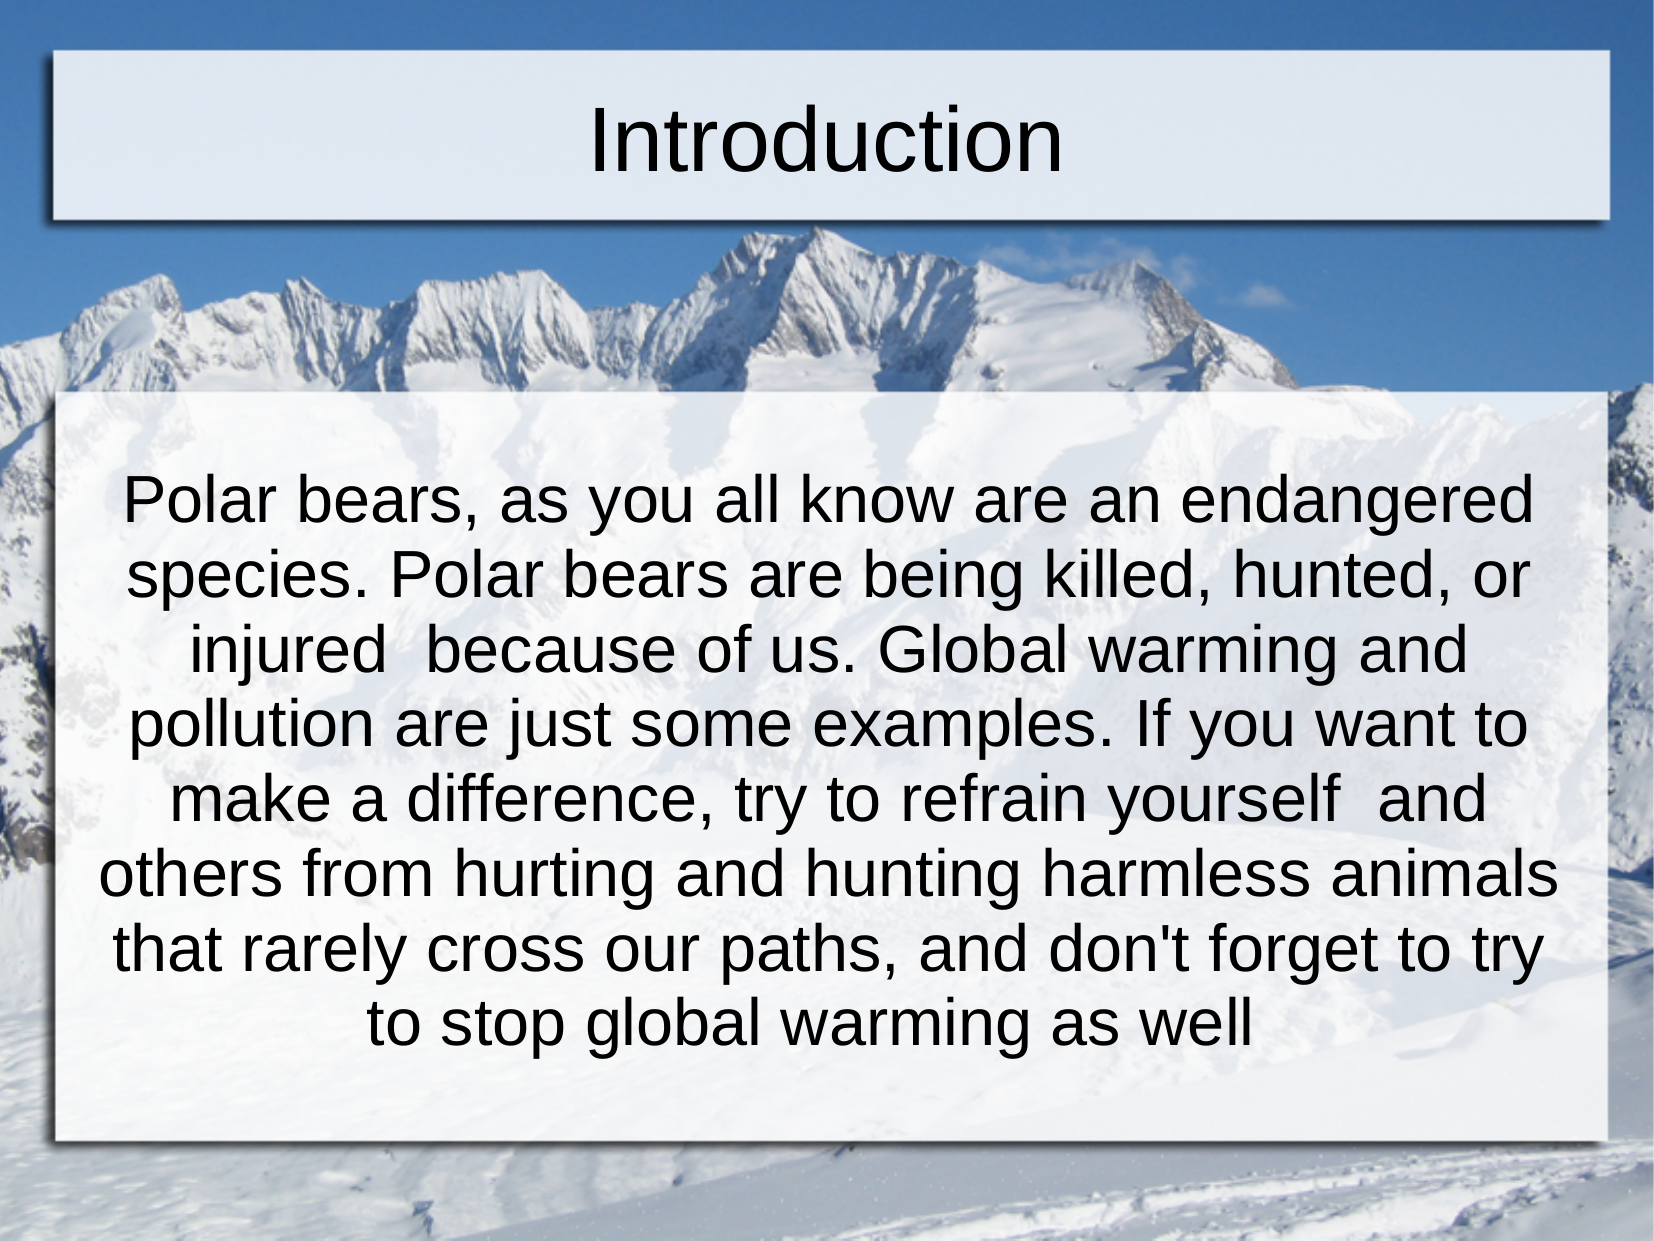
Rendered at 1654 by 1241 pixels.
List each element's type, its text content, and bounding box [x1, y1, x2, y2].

subtitle Polar bears, as you all know are an endangered species. Polar bears are being killed, hunted, or injured because of us. Global warming and pollution are just some examples. If you want to make a difference, try to refrain yourself and others from hurting and hunting harmless animals that rarely cross our paths, and don't forget to try to stop global warming as well [88, 420, 1571, 1102]
title Introduction [59, 68, 1595, 212]
picture [0, 0, 1654, 1241]
